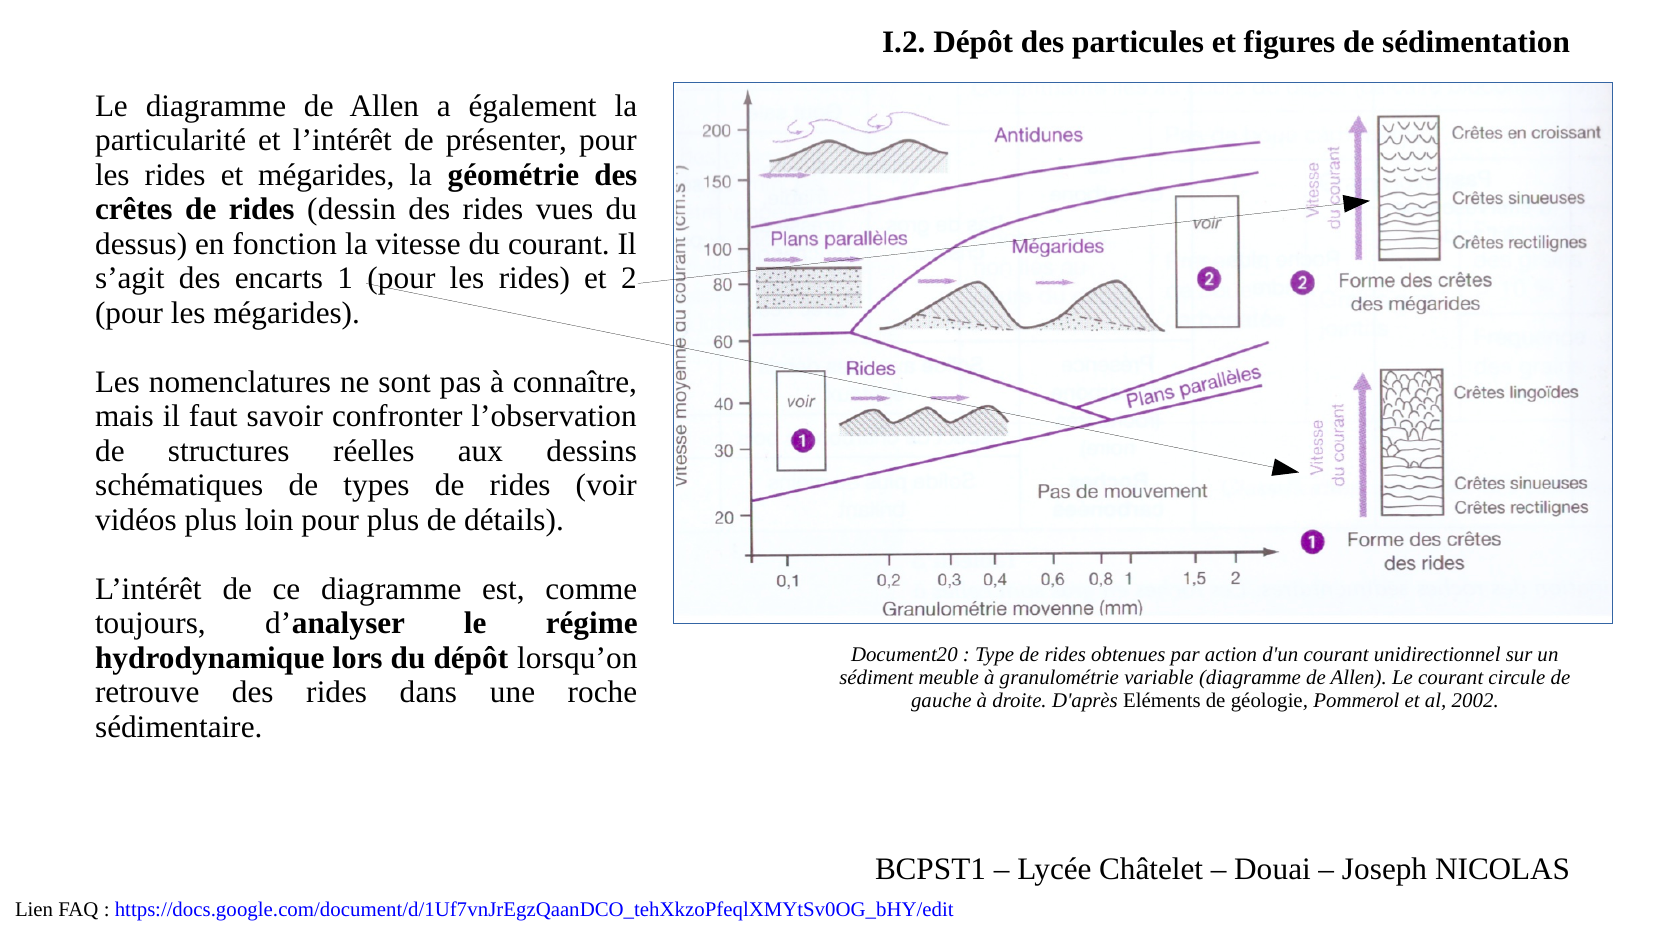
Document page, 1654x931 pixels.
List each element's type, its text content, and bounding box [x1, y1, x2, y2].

text_box I.2. Dépôt des particules et figures de sédimentation [637, 5, 1571, 78]
text_box Lien FAQ : https://docs.google.com/document/d/1Uf7vnJrEgzQaanDCO_tehXkzoPfeqlXMYtSv0OG_bHY/edit [0, 897, 993, 931]
text_box Le diagramme de Allen a également la particularité et l’intérêt de présenter, pour les rides et mégarides, la géométrie des crêtes de rides (dessin des rides vues du dessus) en fonction la vitesse du courant. Il s’agit des encarts 1 (pour les rides) et 2 (pour les mégarides). Les nomenclatures ne sont pas à connaître, mais il faut savoir confronter l’observation de structures réelles aux dessins schématiques de types de rides (voir vidéos plus loin pour plus de détails). L’intérêt de ce diagramme est, comme toujours, d’analyser le régime hydrodynamique lors du dépôt lorsqu’on retrouve des rides dans une roche sédimentaire. [95, 88, 638, 744]
picture [673, 82, 1613, 624]
text_box Document20 : Type de rides obtenues par action d'un courant unidirectionnel sur un sédiment meuble à granulométrie variable (diagramme de Allen). Le courant circule de gauche à droite. D'après Eléments de géologie, Pommerol et al, 2002. [826, 624, 1584, 727]
text_box BCPST1 – Lycée Châtelet – Douai – Joseph NICOLAS [637, 832, 1571, 905]
